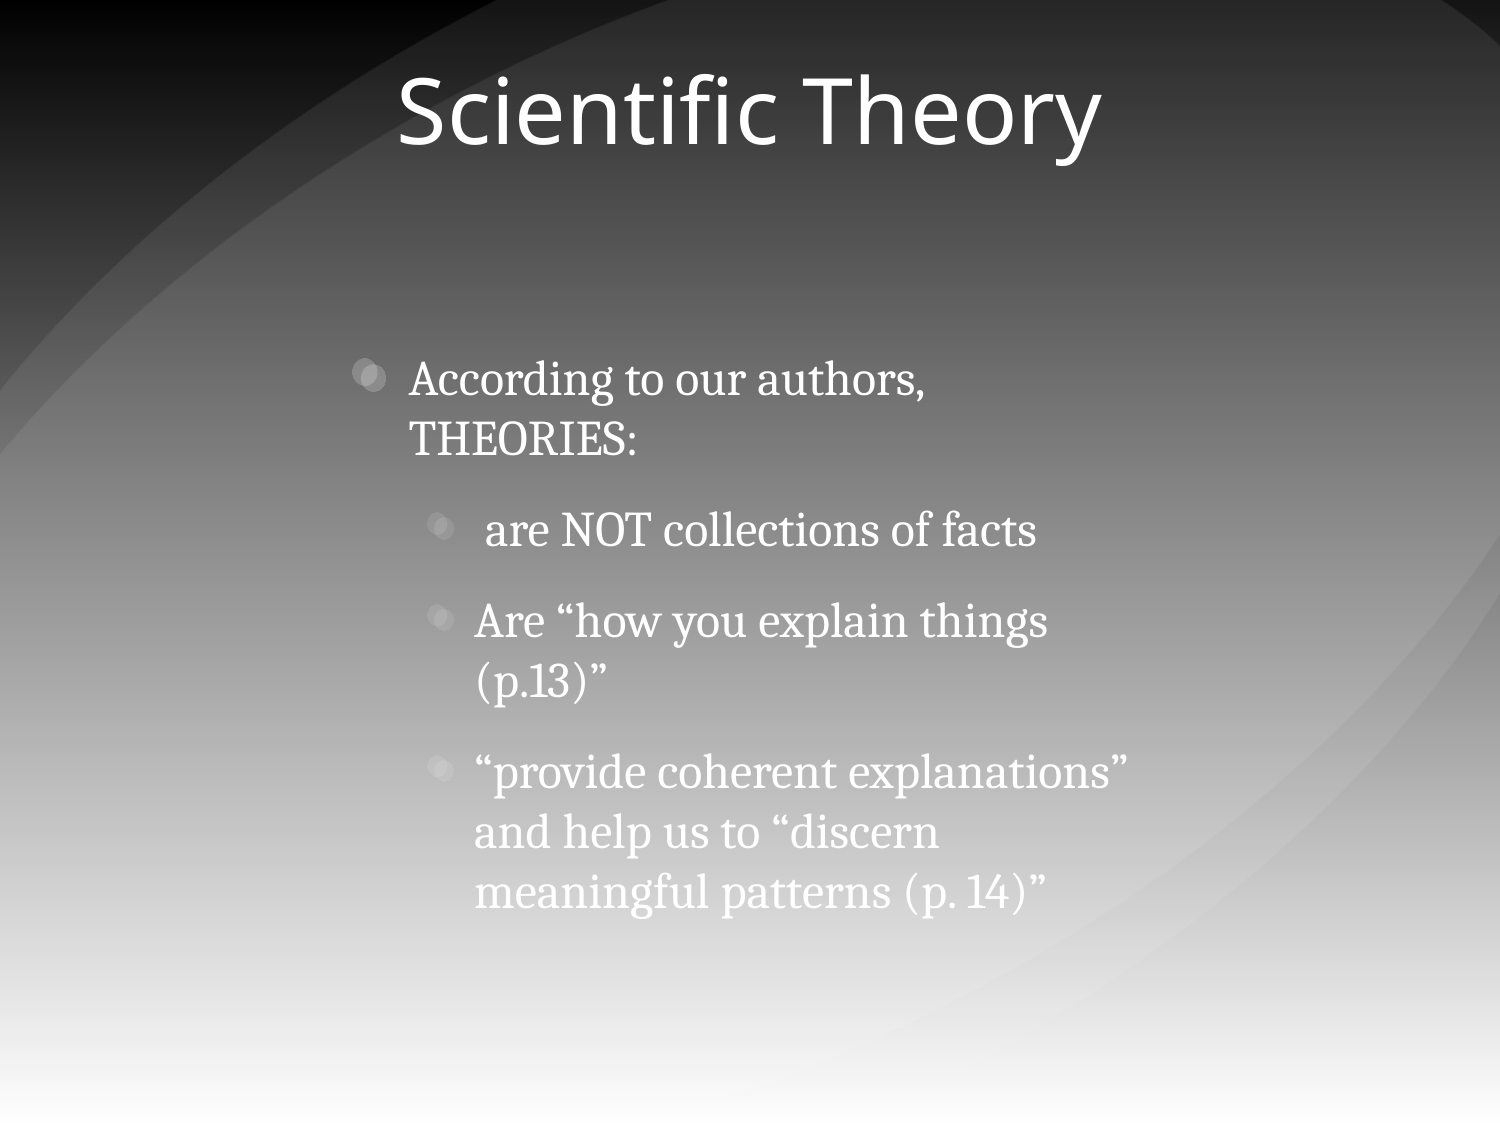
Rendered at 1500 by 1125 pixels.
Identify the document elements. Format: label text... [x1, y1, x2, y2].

picture [0, 0, 1500, 1125]
list According to our authors, THEORIES: are NOT collections of facts Are “how you explain things (p.13)” “provide coherent explanations” and help us to “discern meaningful patterns (p. 14)” [337, 337, 1163, 975]
title Scientific Theory [283, 45, 1216, 288]
